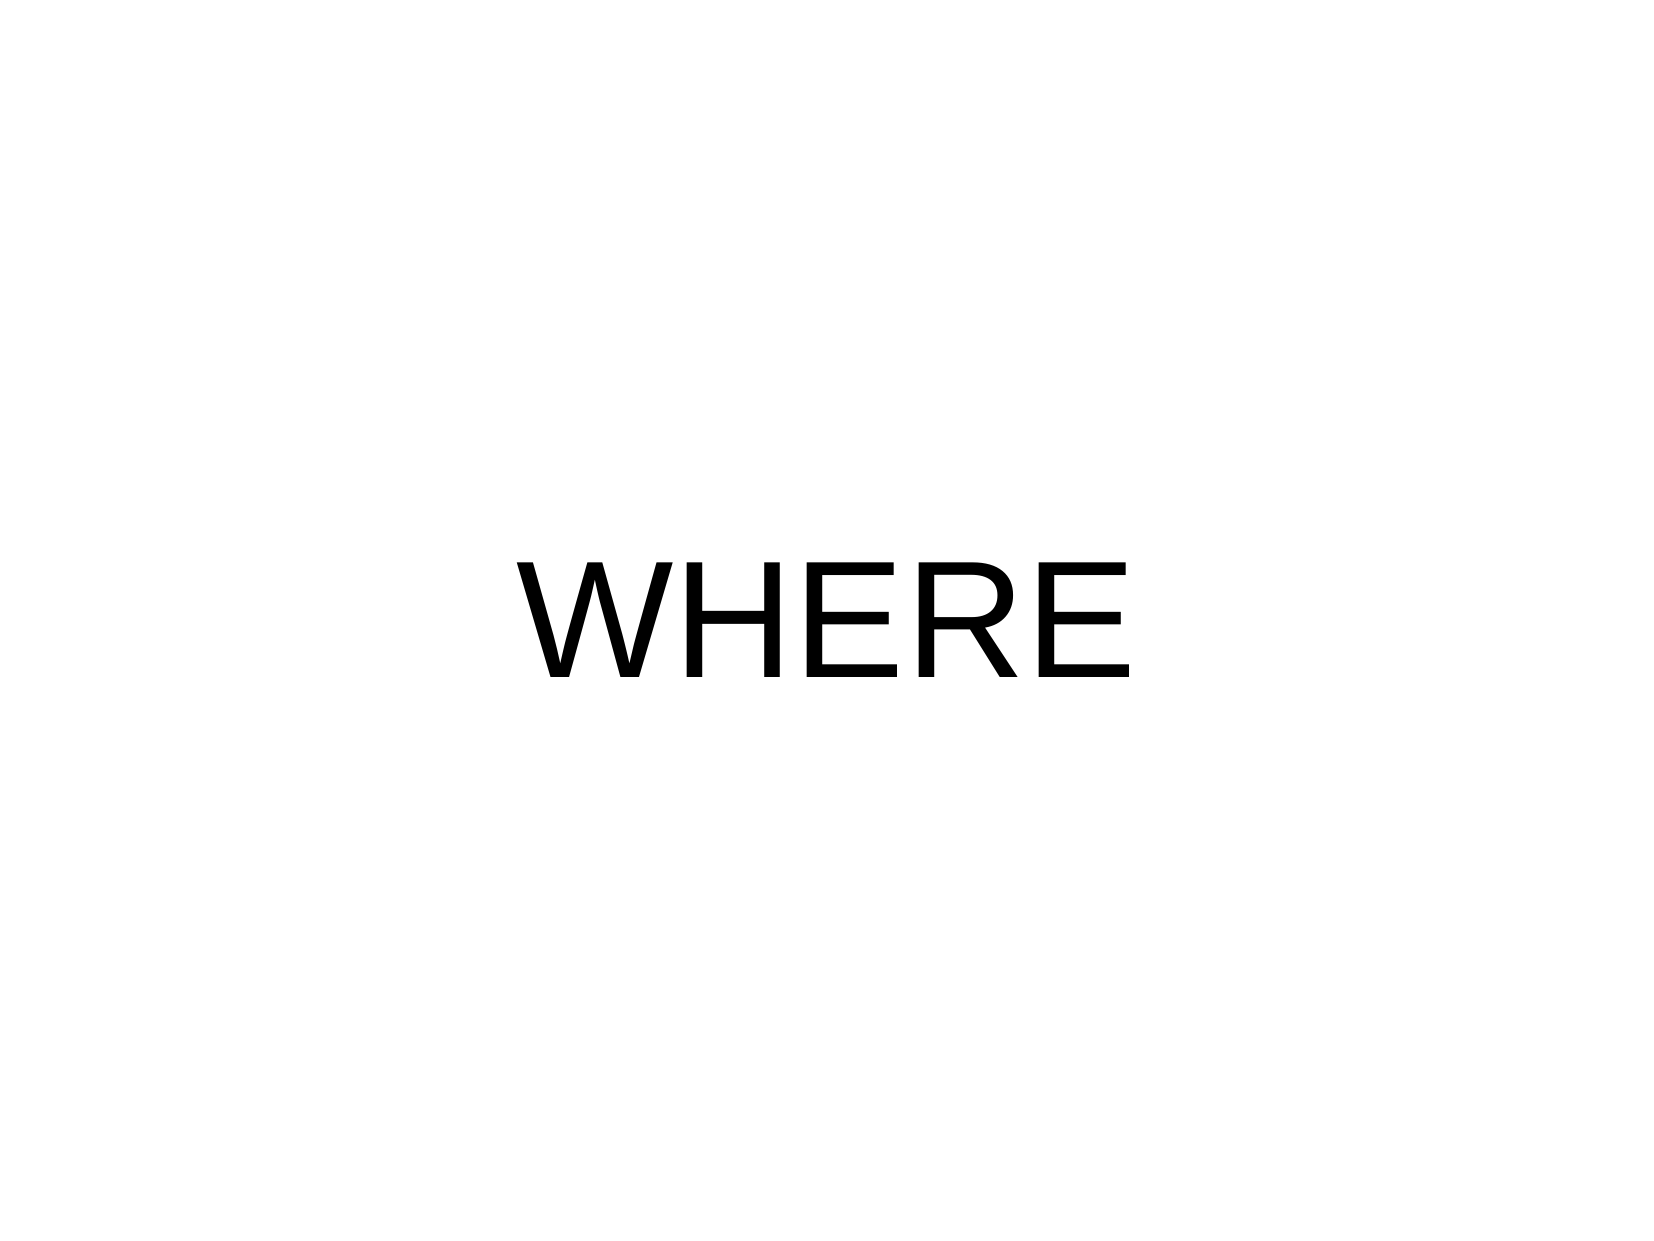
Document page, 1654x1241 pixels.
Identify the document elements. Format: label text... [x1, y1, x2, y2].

title WHERE [0, 516, 1654, 724]
